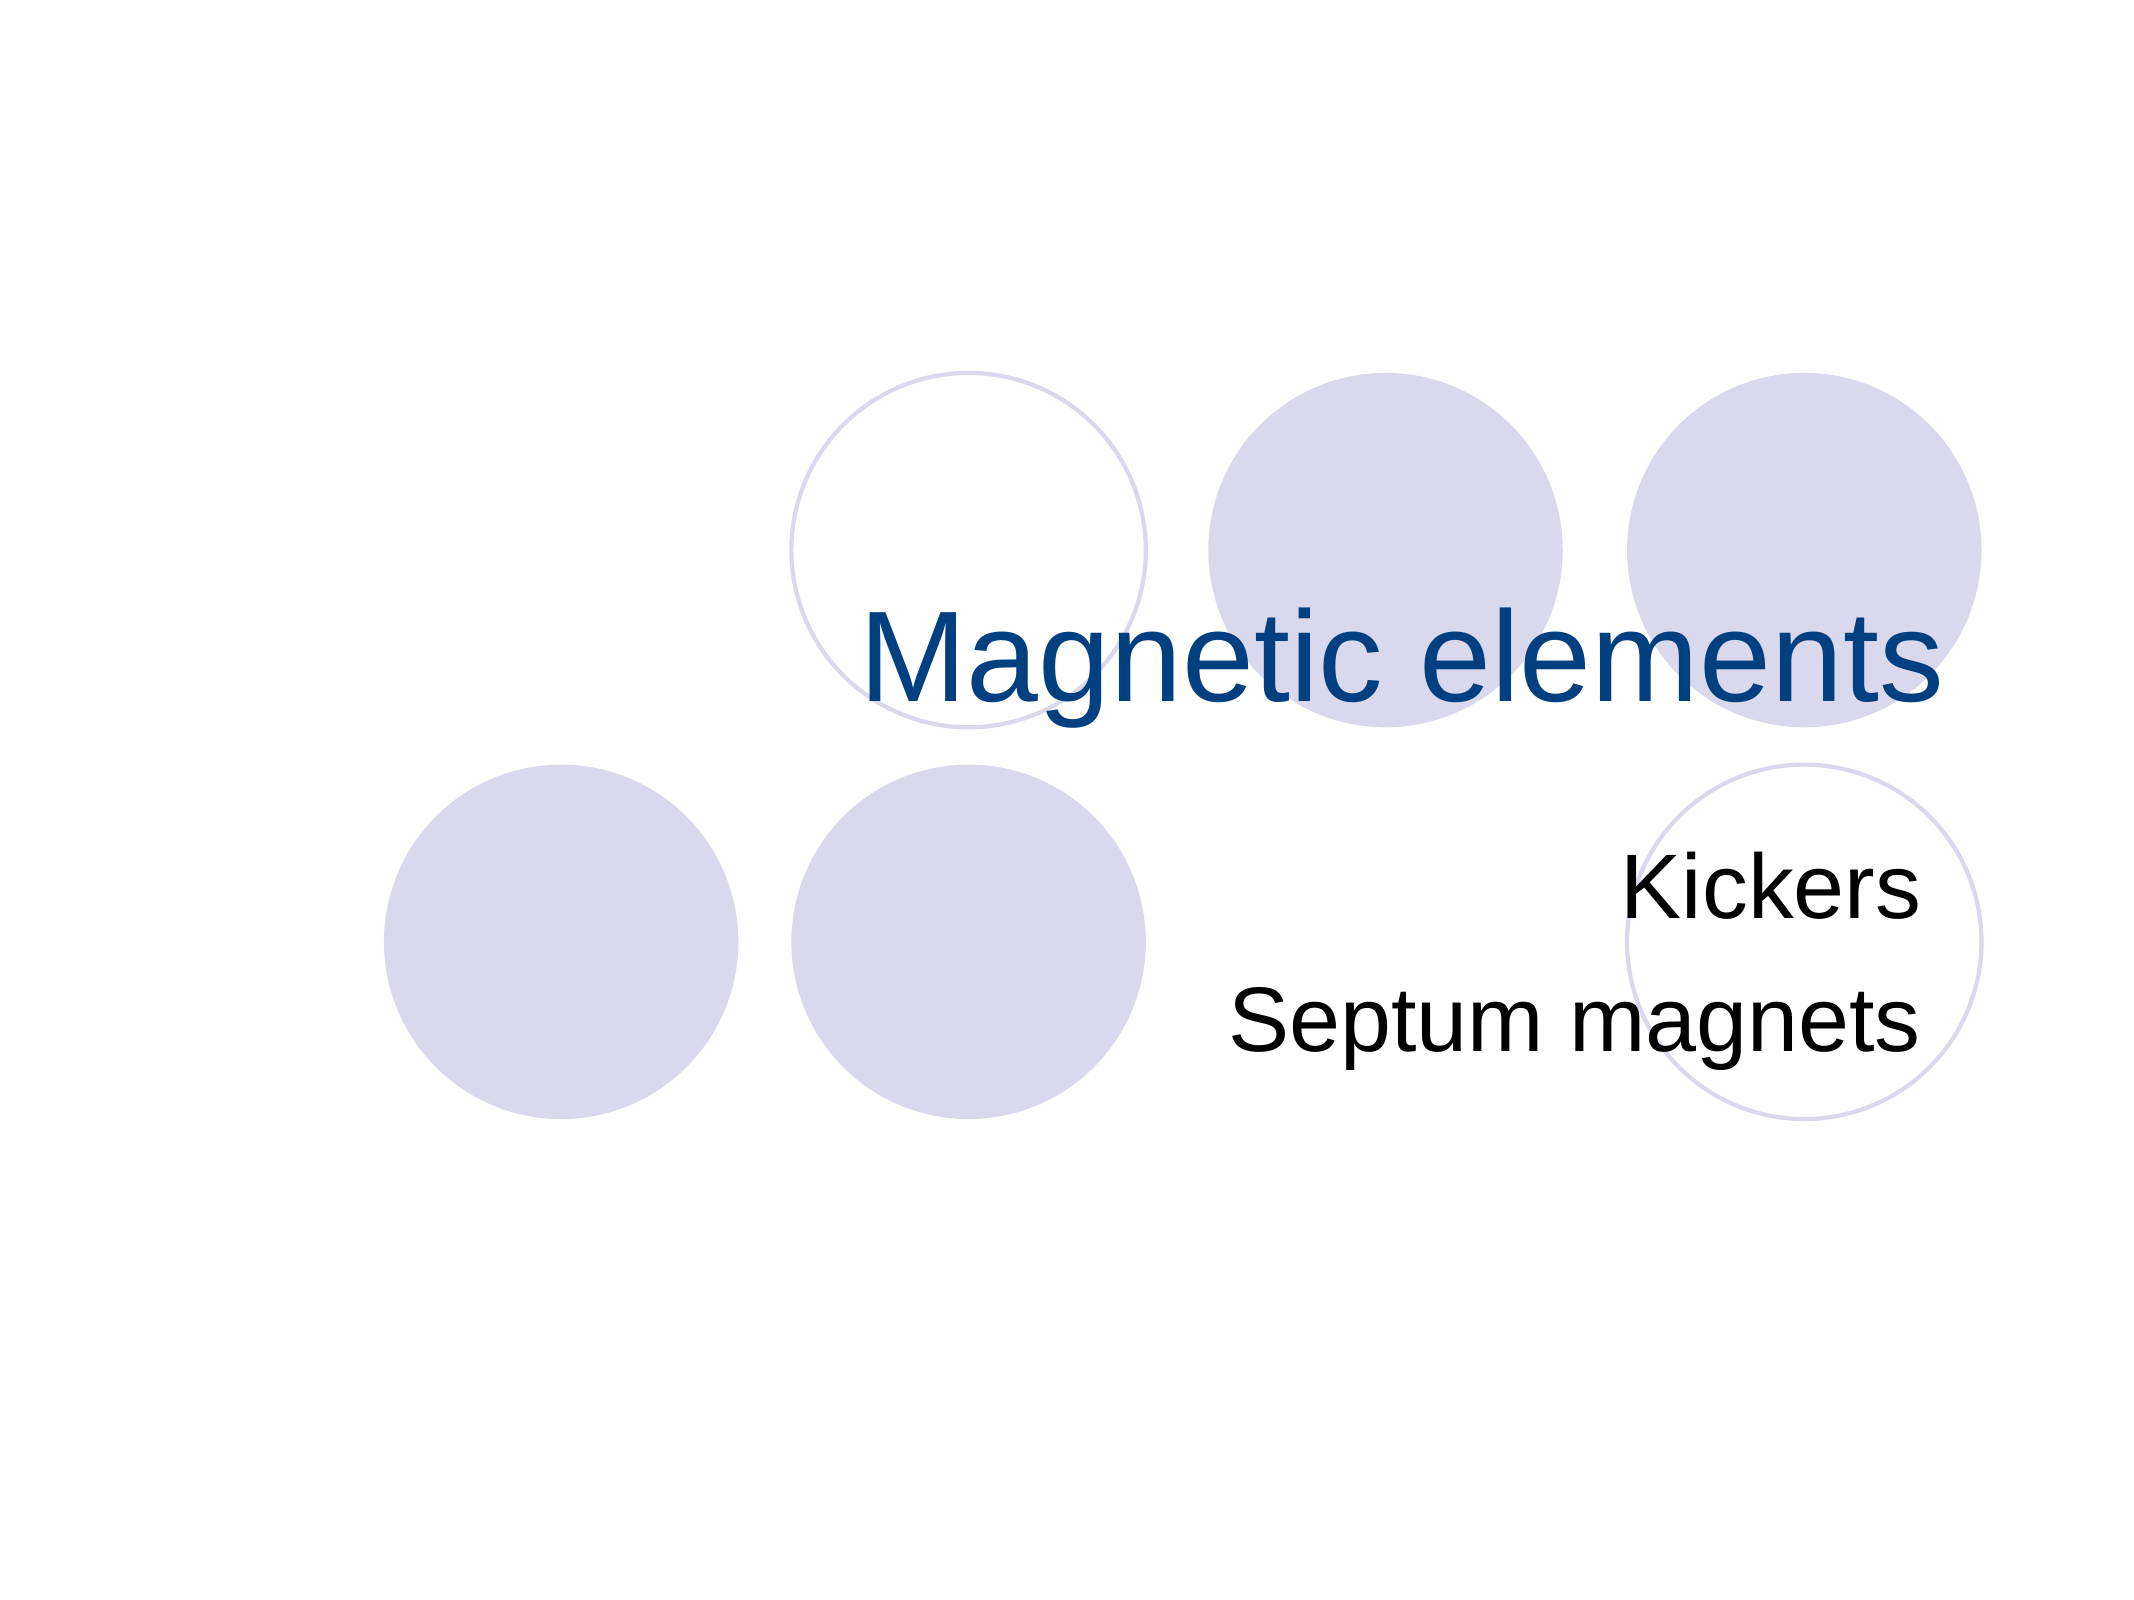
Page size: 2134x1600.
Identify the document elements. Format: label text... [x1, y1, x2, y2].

title Magnetic elements [160, 0, 1973, 736]
list Kickers Septum magnets [479, 818, 1973, 1600]
